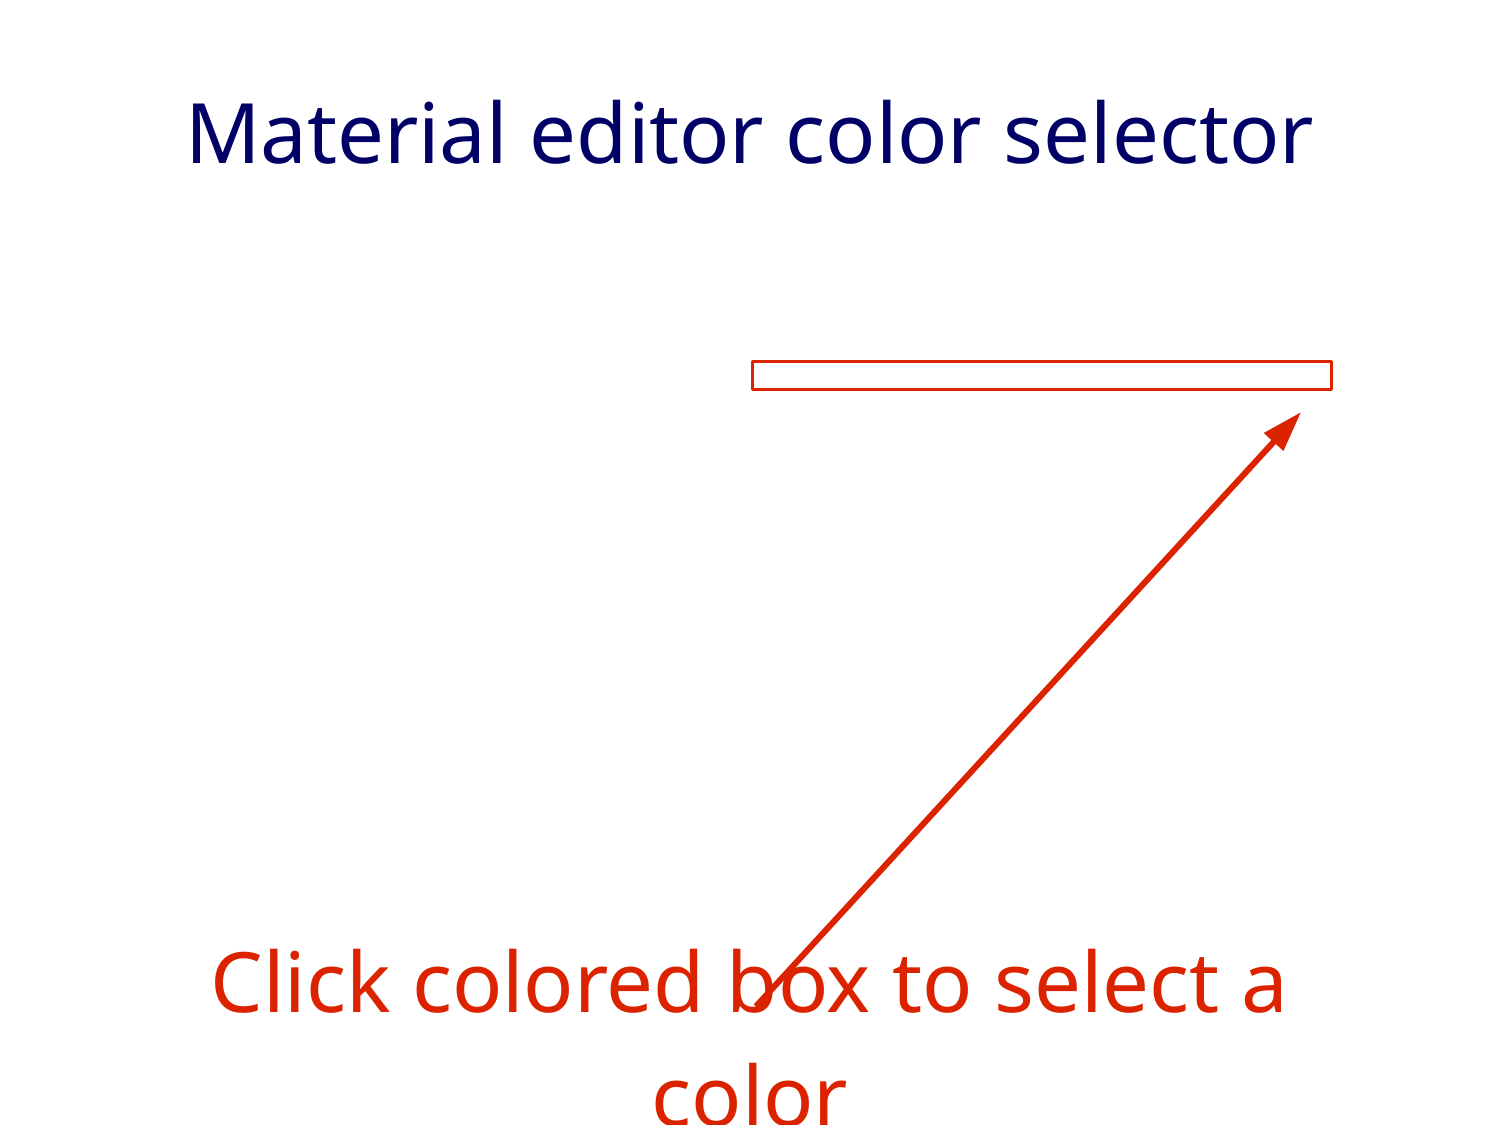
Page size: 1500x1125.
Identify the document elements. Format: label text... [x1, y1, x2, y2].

title Click colored box to select a color [112, 949, 1388, 1125]
picture [17, 190, 1481, 968]
title Material editor color selector [112, 44, 1388, 190]
